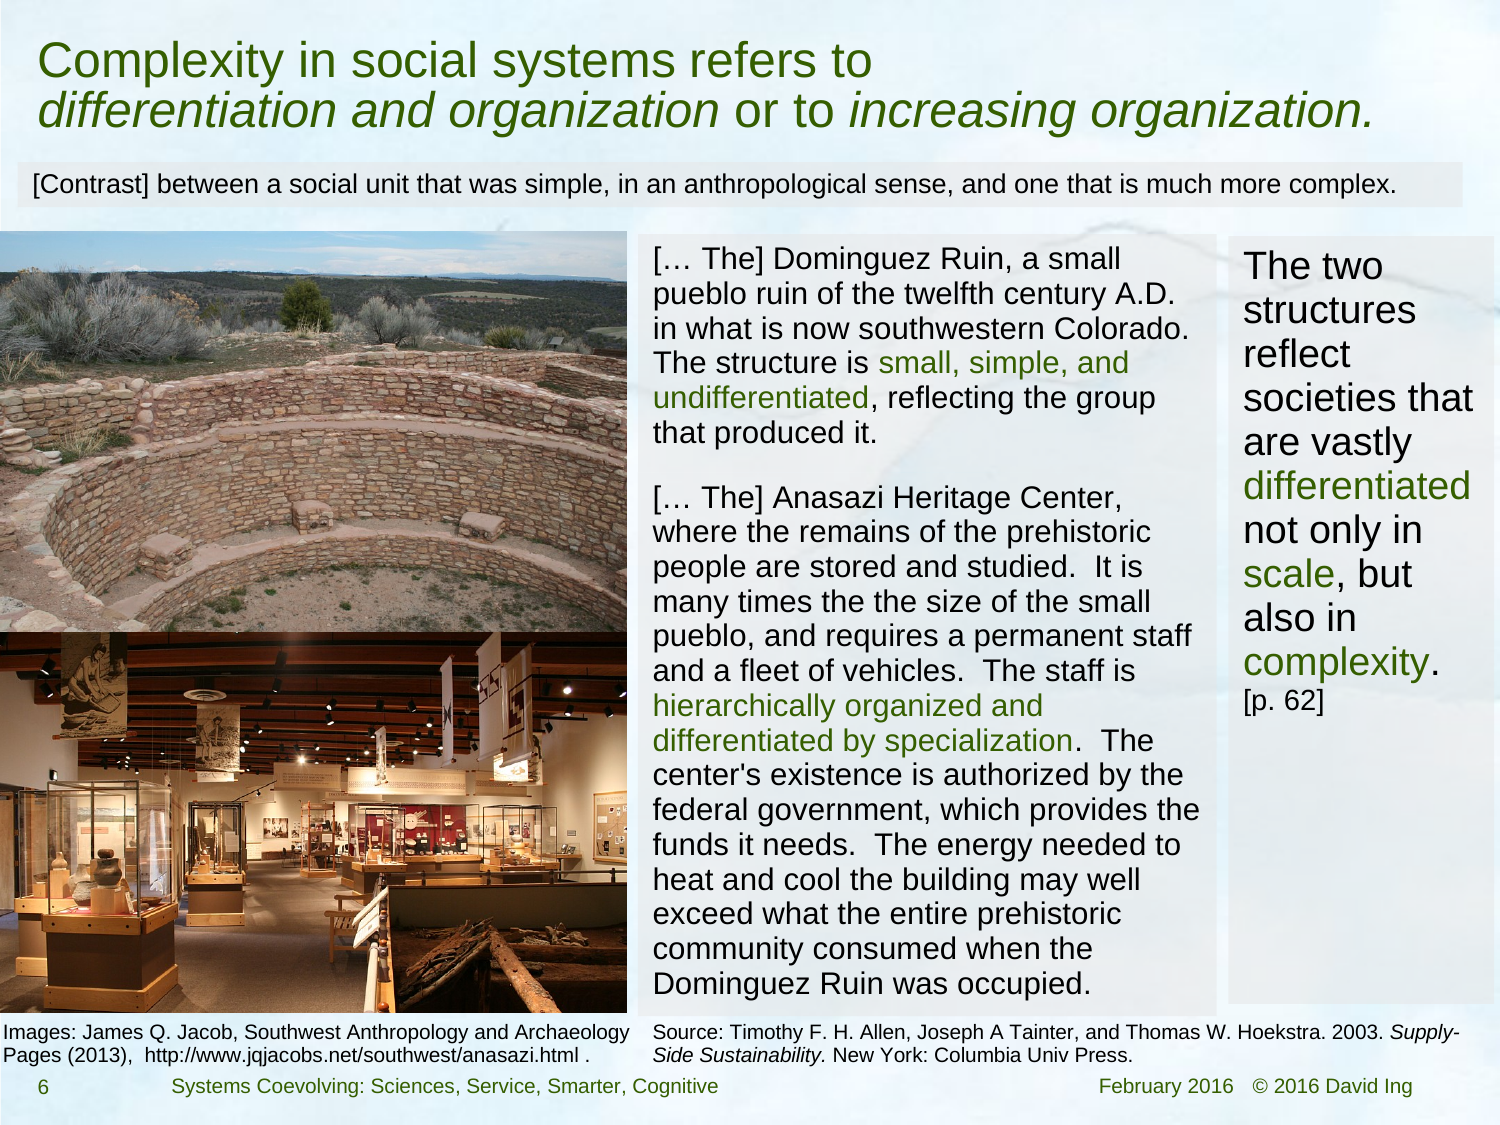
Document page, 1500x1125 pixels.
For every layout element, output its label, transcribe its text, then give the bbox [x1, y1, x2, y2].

title Complexity in social systems refers to differentiation and organization or to increasing organization. [37, 37, 1463, 162]
picture [0, 0, 1500, 1125]
text_box Source: Timothy F. H. Allen, Joseph A Tainter, and Thomas W. Hoekstra. 2003. Supply-Side Sustainability. New York: Columbia Univ Press. [637, 1013, 1489, 1099]
text_box [… The] Dominguez Ruin, a small pueblo ruin of the twelfth century A.D. in what is now southwestern Colorado. The structure is small, simple, and undifferentiated, reflecting the group that produced it. [638, 234, 1217, 472]
text_box The two structures reflect societies that are vastly differentiated not only in scale, but also in complexity. [p. 62] [1228, 236, 1495, 1004]
text_box [Contrast] between a social unit that was simple, in an anthropological sense, and one that is much more complex. [17, 162, 1463, 208]
text_box [… The] Anasazi Heritage Center, where the remains of the prehistoric people are stored and studied. It is many times the the size of the small pueblo, and requires a permanent staff and a fleet of vehicles. The staff is hierarchically organized and differentiated by specialization. The center's existence is authorized by the federal government, which provides the funds it needs. The energy needed to heat and cool the building may well exceed what the entire prehistoric community consumed when the Dominguez Ruin was occupied. [637, 472, 1217, 1013]
text_box Images: James Q. Jacob, Southwest Anthropology and Archaeology Pages (2013), http://www.jqjacobs.net/southwest/anasazi.html . [0, 1012, 637, 1075]
